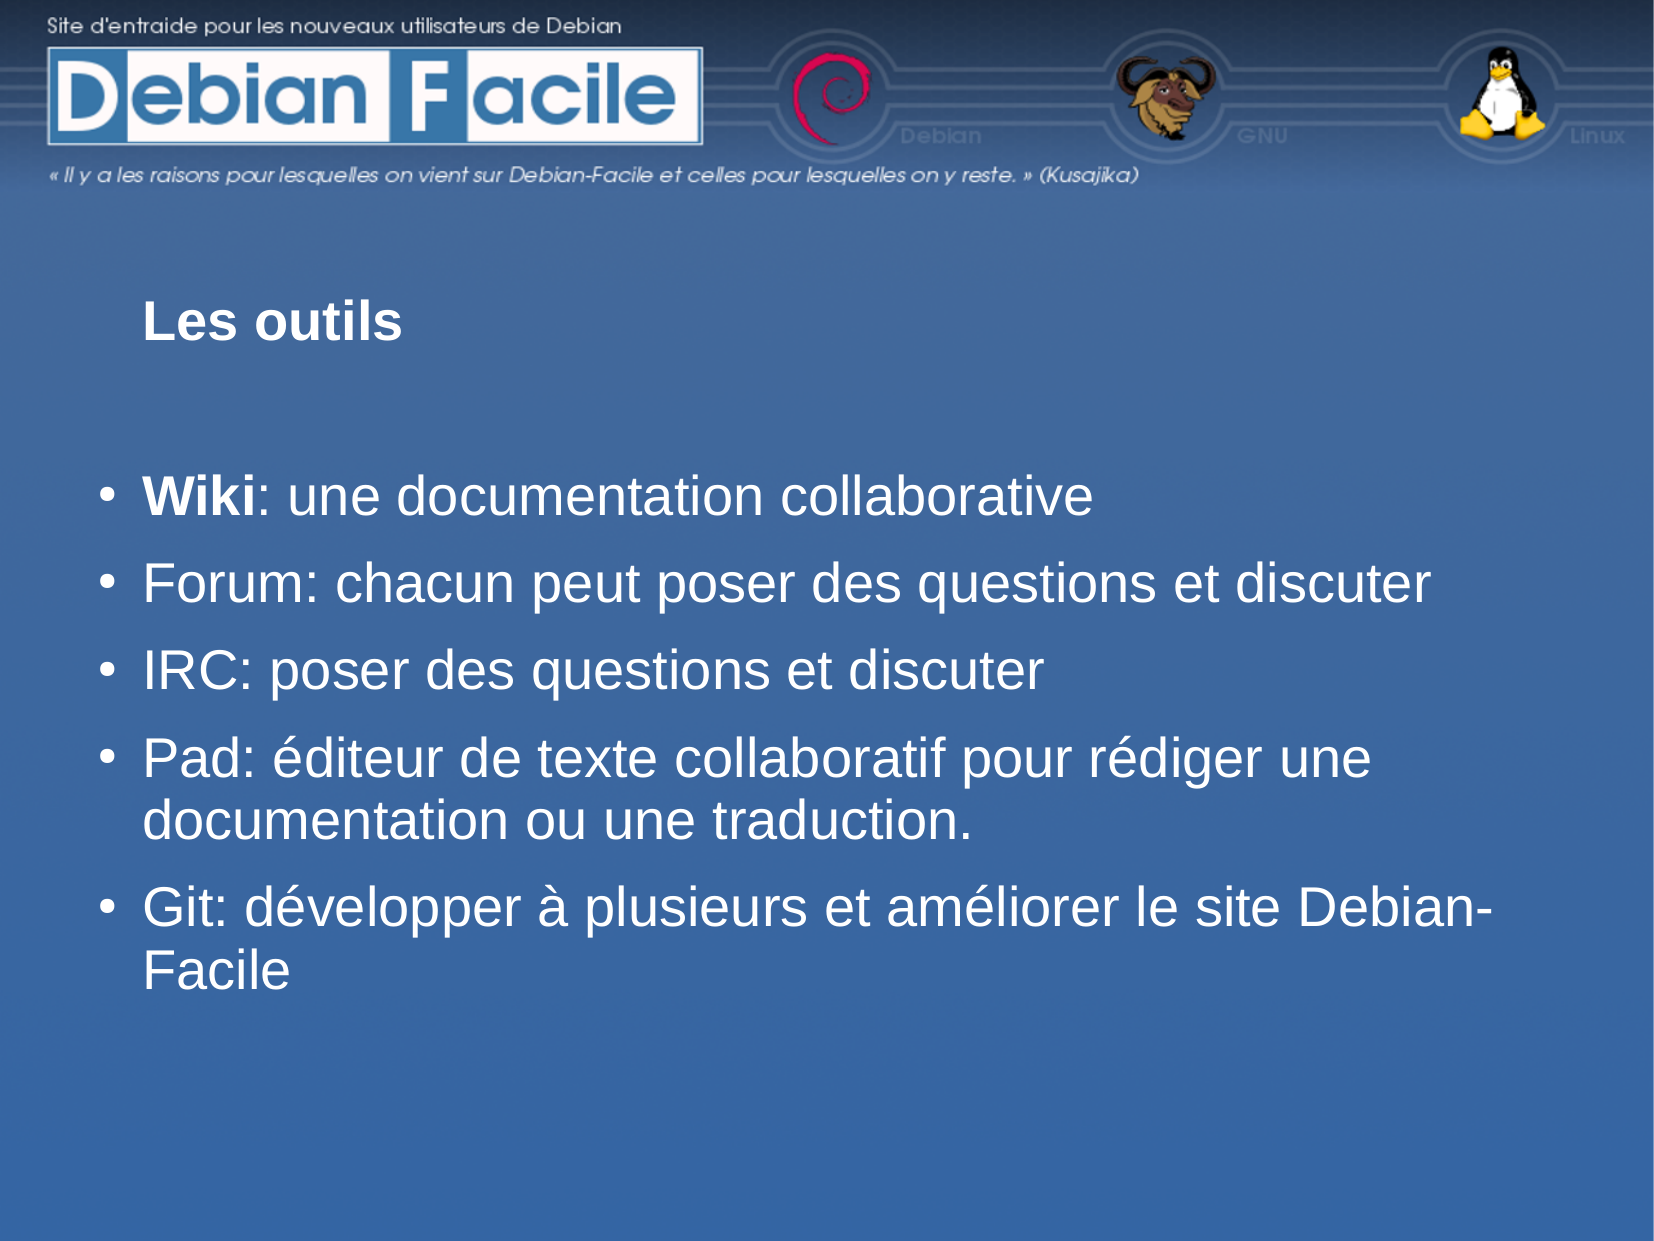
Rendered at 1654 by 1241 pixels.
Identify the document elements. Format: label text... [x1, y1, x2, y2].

picture [0, 0, 1654, 1241]
list Les outils Wiki: une documentation collaborative Forum: chacun peut poser des questions et discuter IRC: poser des questions et discuter Pad: éditeur de texte collaboratif pour rédiger une documentation ou une traduction. Git: développer à plusieurs et améliorer le site Debian-Facile [82, 290, 1571, 1010]
